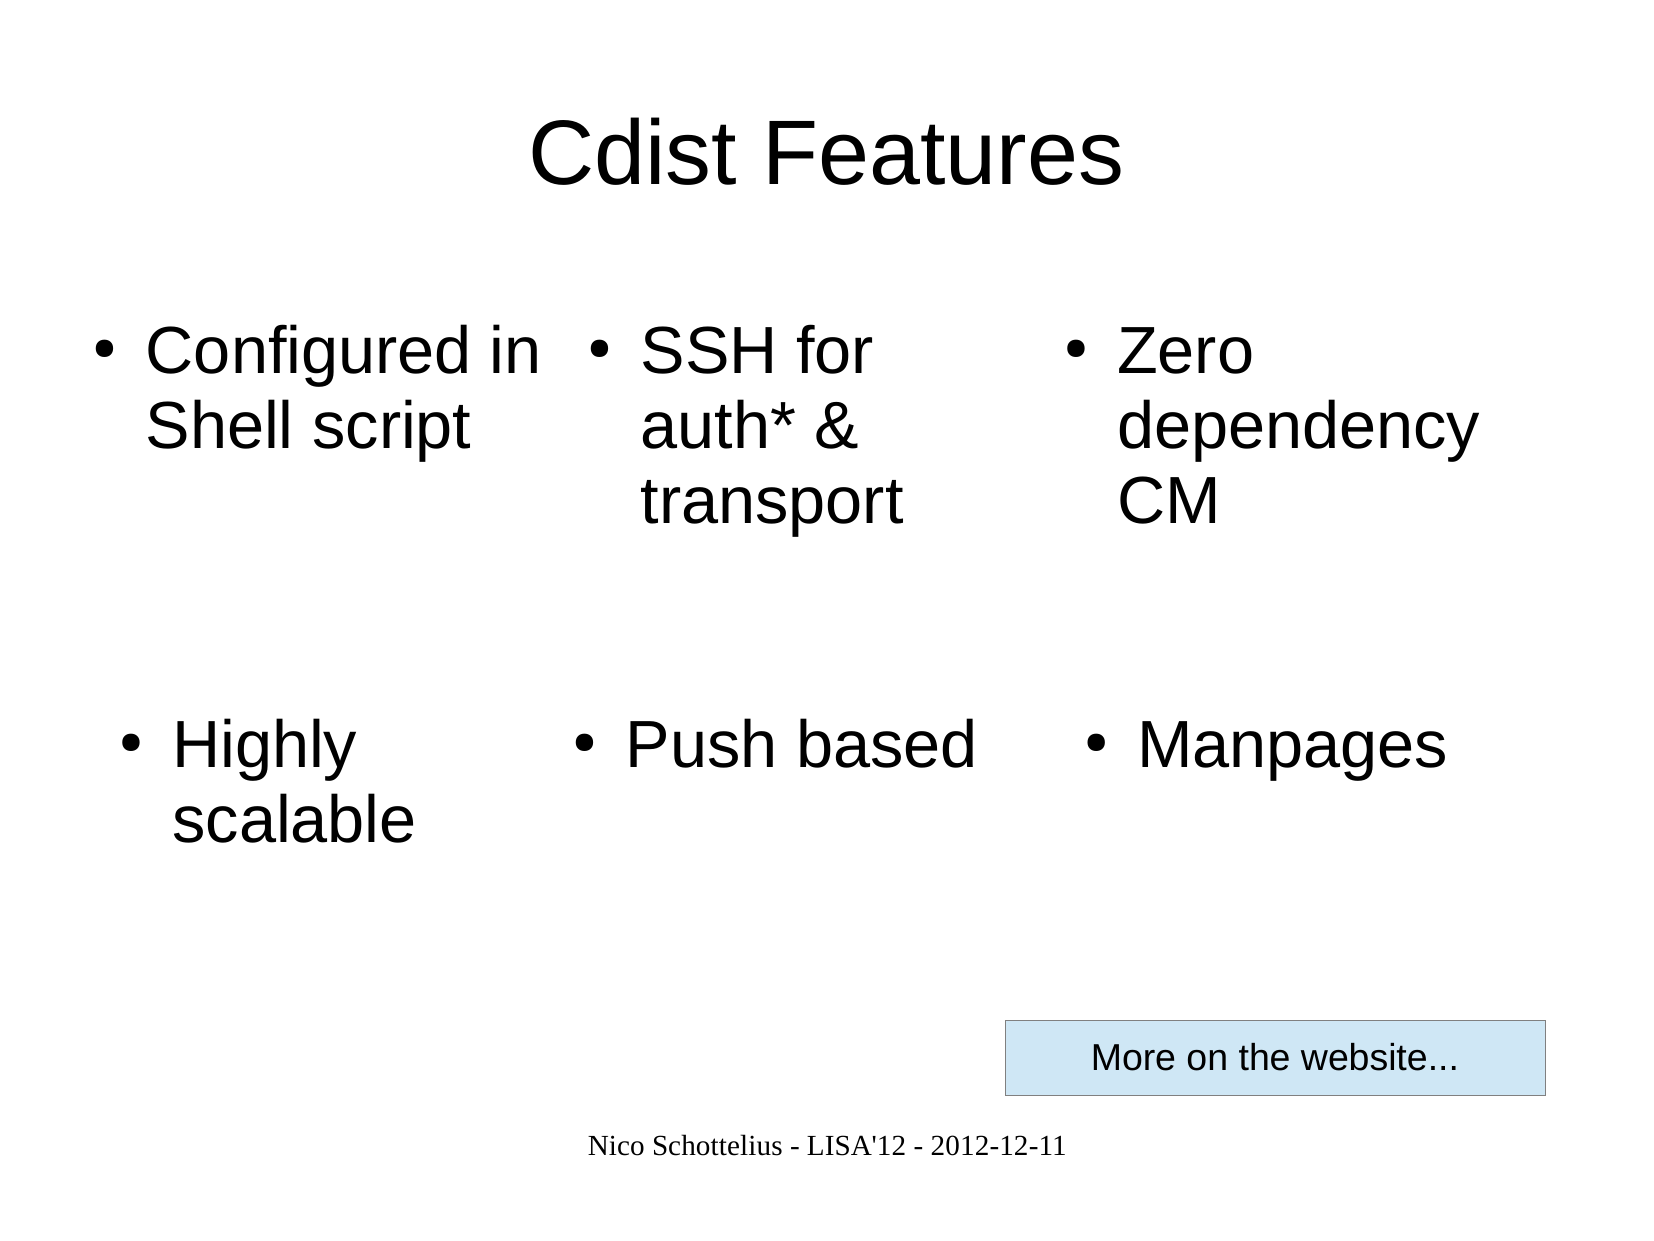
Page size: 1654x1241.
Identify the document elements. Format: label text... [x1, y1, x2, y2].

list Highly scalable [101, 706, 571, 1051]
list Configured in Shell script [75, 313, 544, 657]
list SSH for auth* & transport [570, 313, 1039, 657]
text_box More on the website... [1005, 1020, 1546, 1096]
list Manpages [1066, 706, 1536, 1020]
title Cdist Features [82, 49, 1571, 257]
list Push based [571, 706, 1024, 1051]
list Zero dependency CM [1046, 313, 1516, 657]
